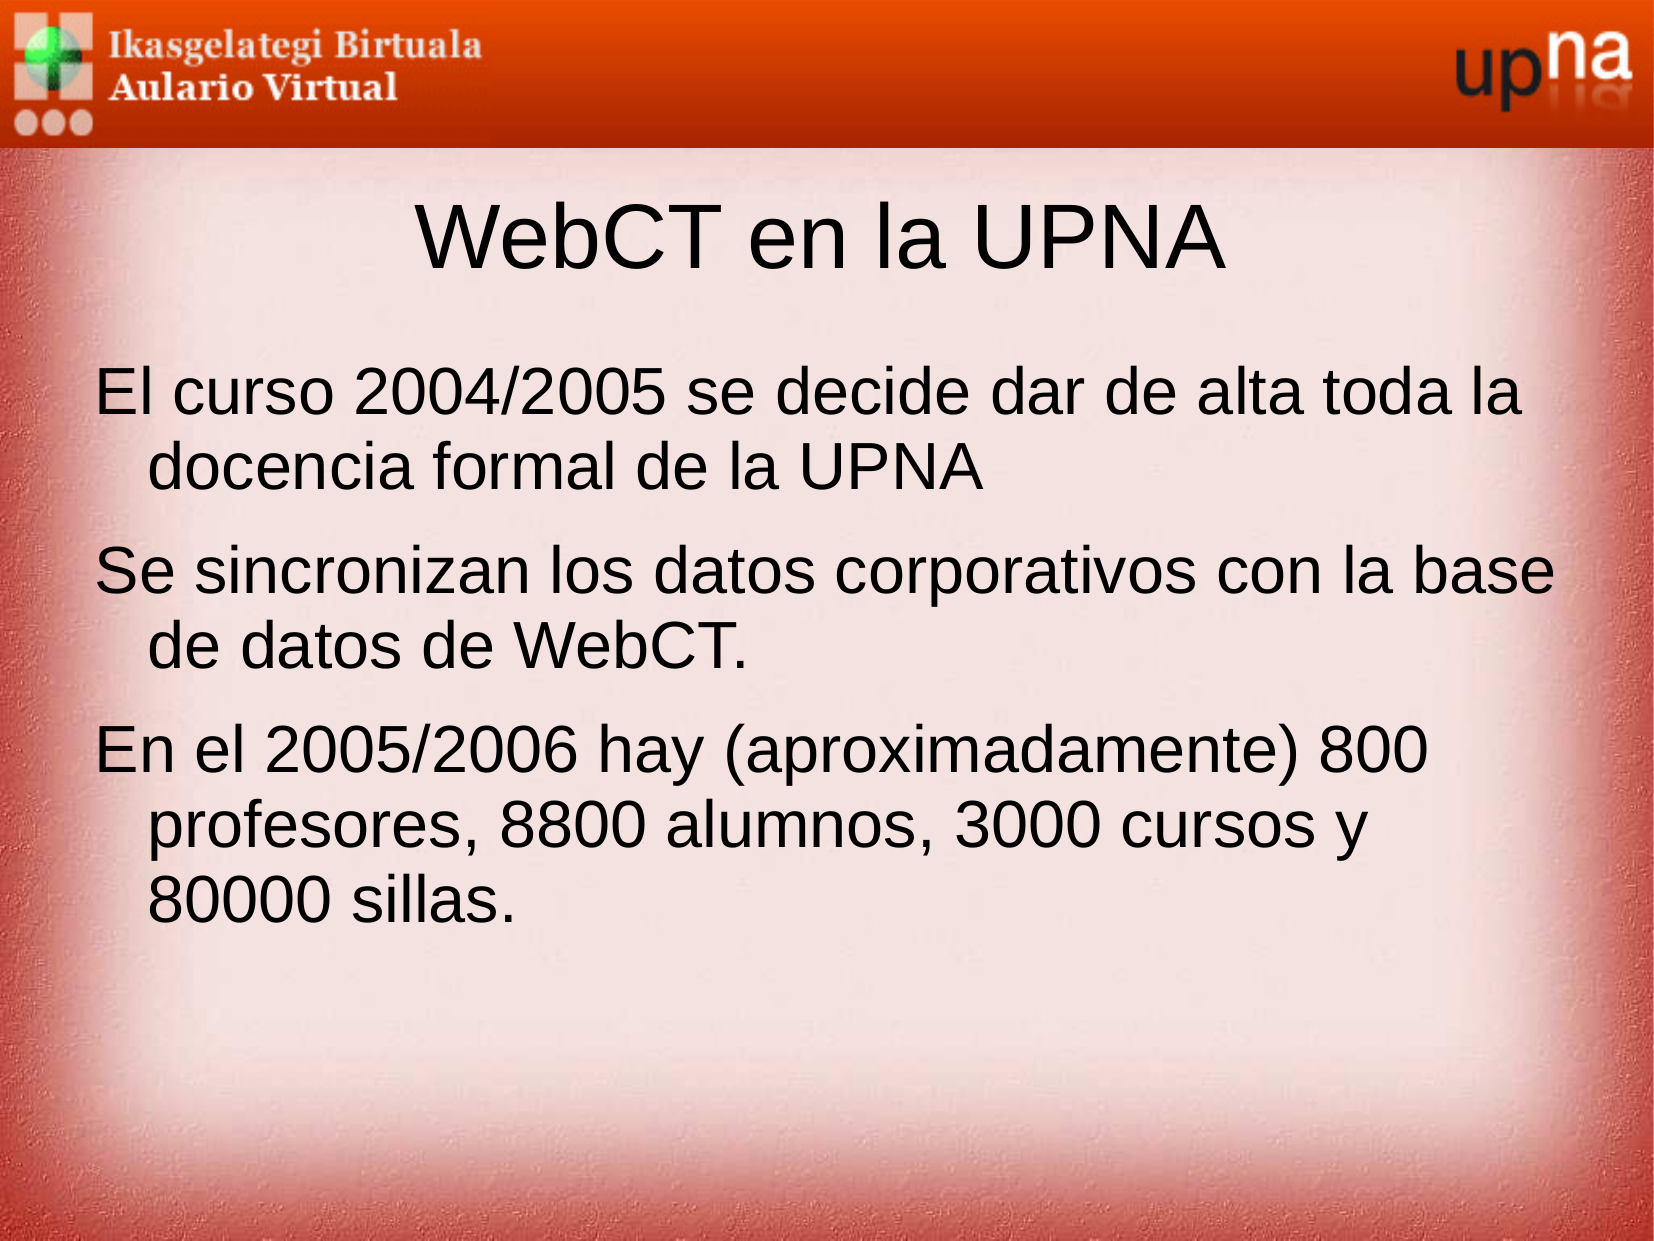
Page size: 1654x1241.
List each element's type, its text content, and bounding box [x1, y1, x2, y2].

picture [0, 0, 1654, 1241]
list El curso 2004/2005 se decide dar de alta toda la docencia formal de la UPNA Se sincronizan los datos corporativos con la base de datos de WebCT. En el 2005/2006 hay (aproximadamente) 800 profesores, 8800 alumnos, 3000 cursos y 80000 sillas. [76, 354, 1565, 1093]
title WebCT en la UPNA [76, 147, 1565, 326]
